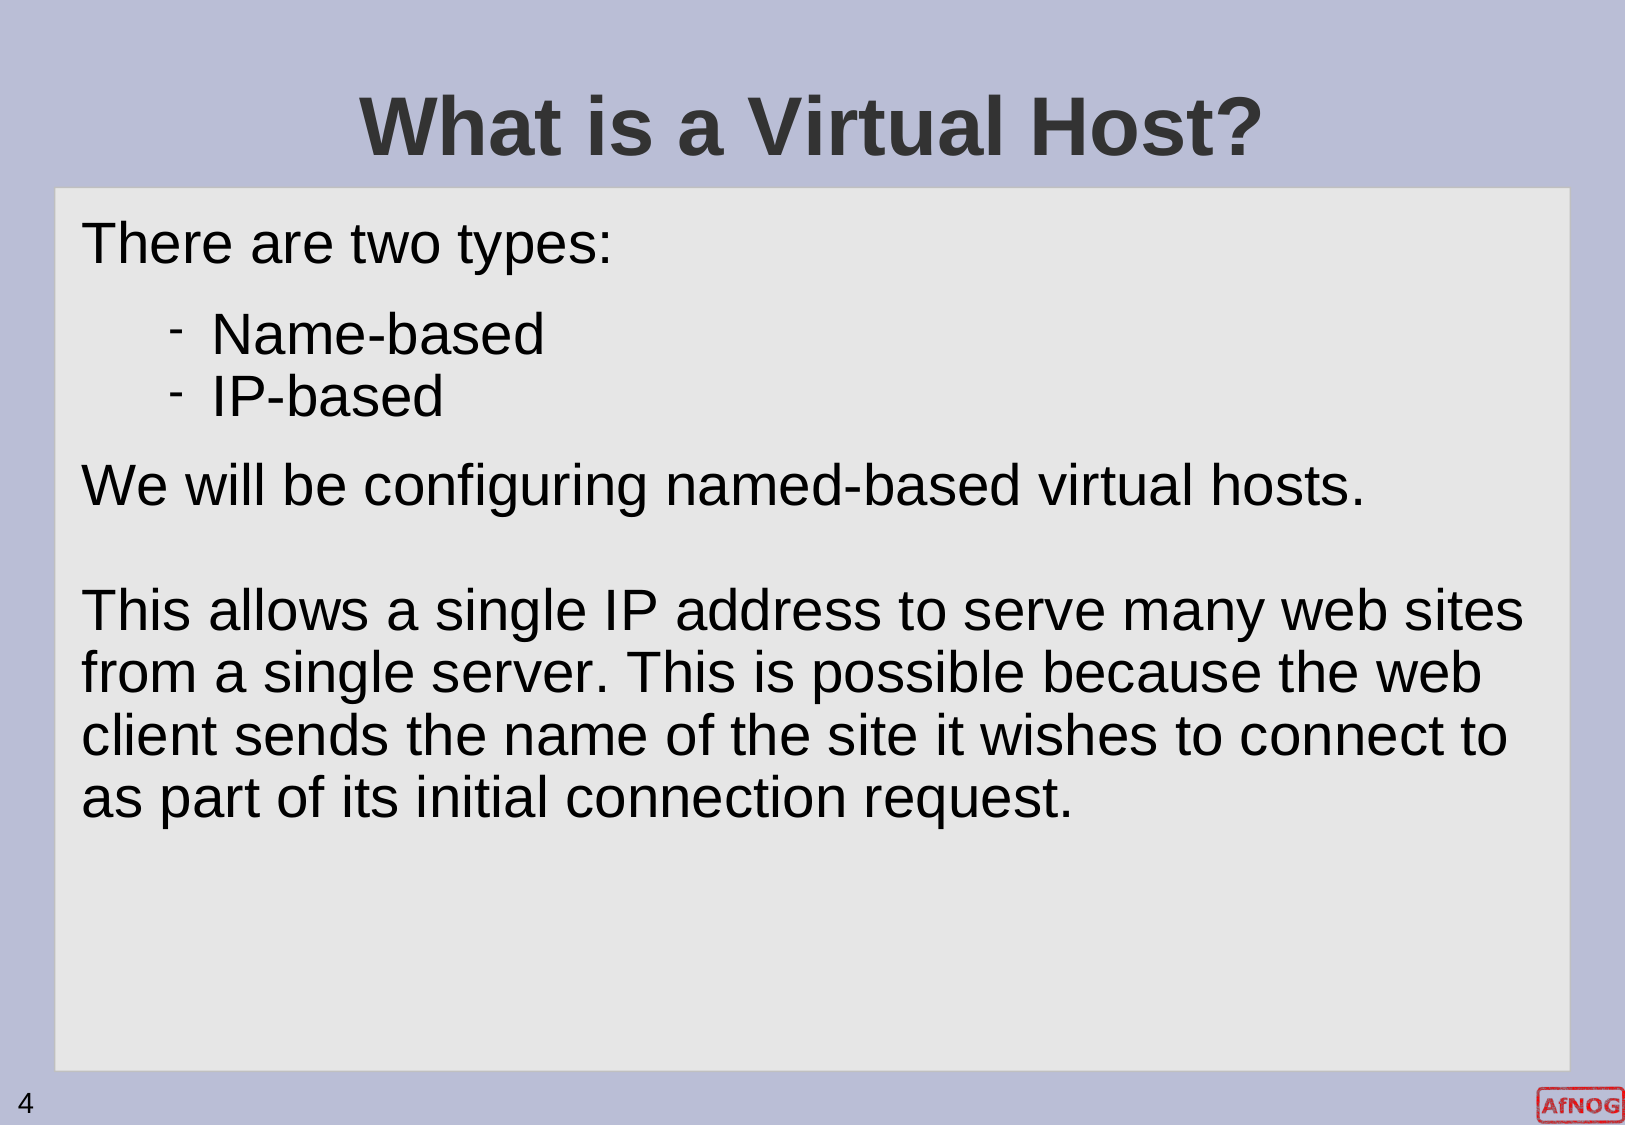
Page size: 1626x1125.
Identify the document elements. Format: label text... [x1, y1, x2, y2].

picture [1535, 1085, 1626, 1125]
title What is a Virtual Host? [54, 44, 1571, 215]
list There are two types: Name-based IP-based We will be configuring named-based virtual hosts. This allows a single IP address to serve many web sites from a single server. This is possible because the web client sends the name of the site it wishes to connect to as part of its initial connection request. [81, 214, 1560, 1063]
